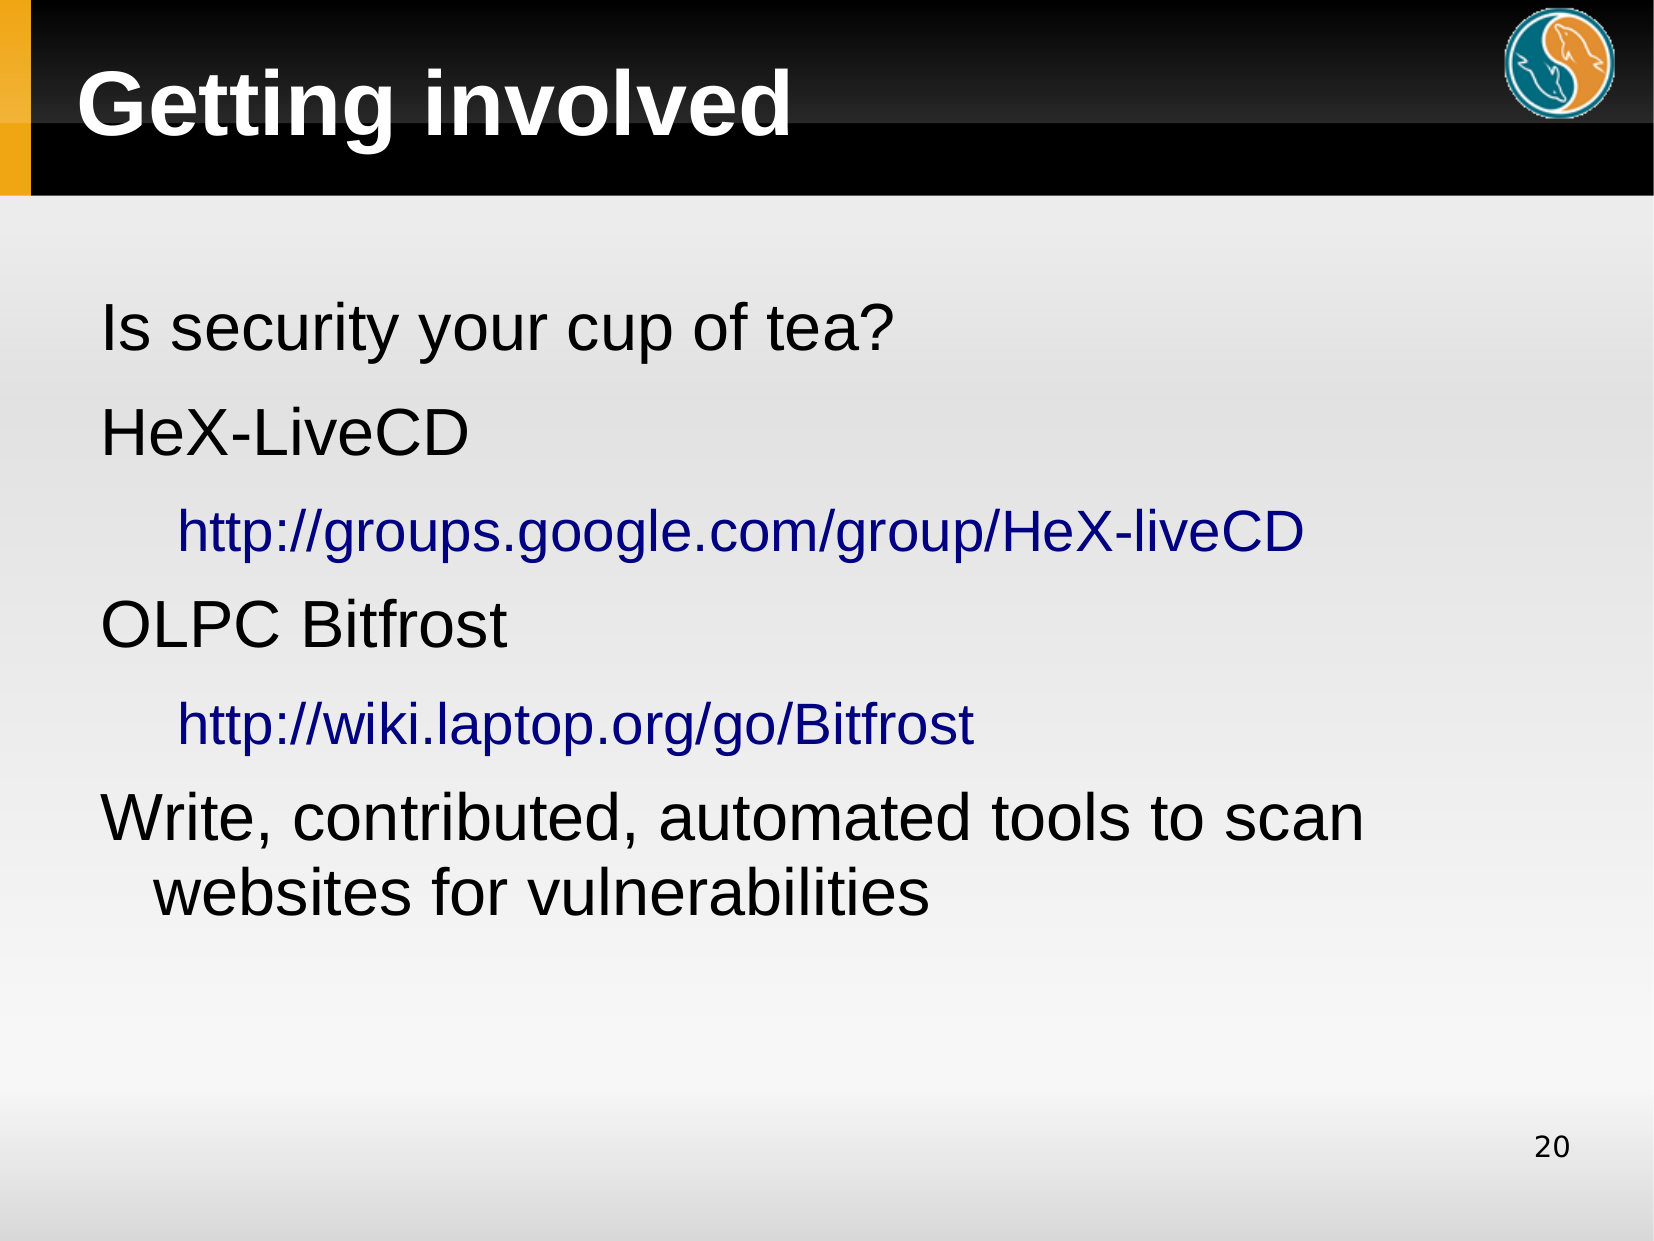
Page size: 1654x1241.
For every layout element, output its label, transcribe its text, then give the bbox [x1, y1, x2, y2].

picture [0, 0, 1654, 1241]
list Is security your cup of tea? HeX-LiveCD http://groups.google.com/group/HeX-liveCD OLPC Bitfrost http://wiki.laptop.org/go/Bitfrost Write, contributed, automated tools to scan websites for vulnerabilities [82, 290, 1571, 1094]
title Getting involved [76, 7, 1565, 200]
